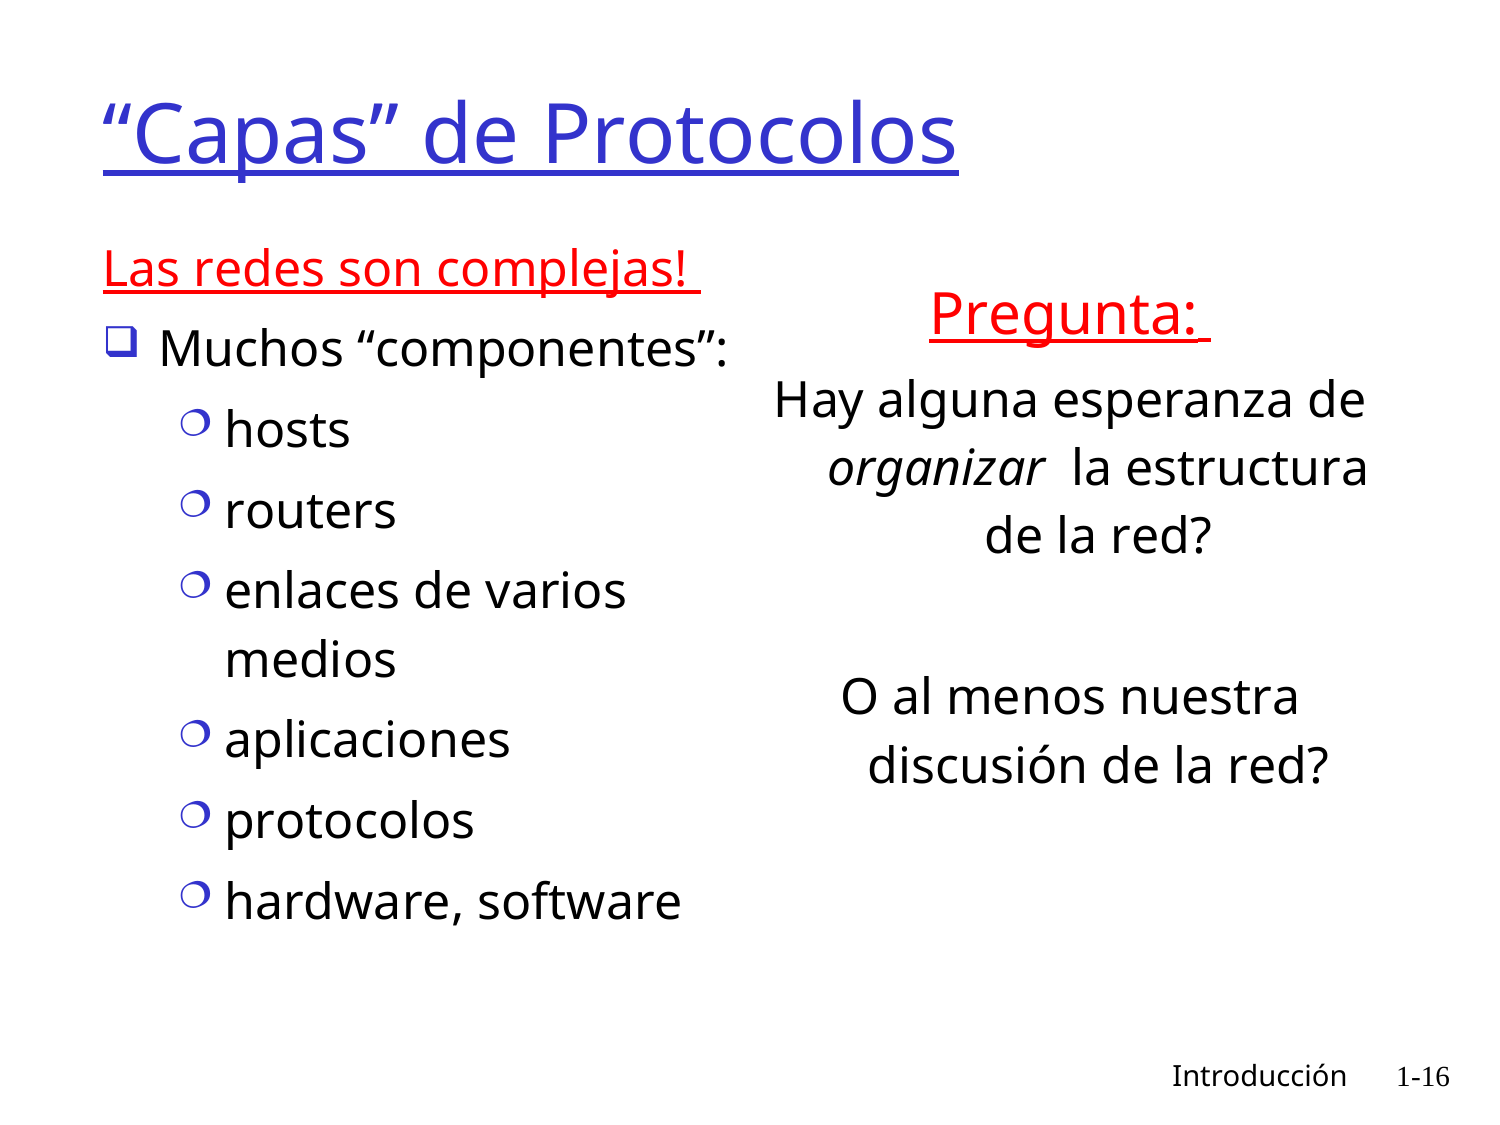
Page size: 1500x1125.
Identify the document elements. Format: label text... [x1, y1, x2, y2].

list Pregunta: Hay alguna esperanza de organizar la estructura de la red? O al menos nuestra discusión de la red? [746, 264, 1394, 953]
text_box Introducción [887, 1050, 1362, 1125]
text_box 1-<number> [1362, 1050, 1466, 1125]
title “Capas” de Protocolos [87, 37, 1363, 225]
list Las redes son complejas! Muchos “componentes”: hosts routers enlaces de varios medios aplicaciones protocolos hardware, software [87, 224, 751, 988]
